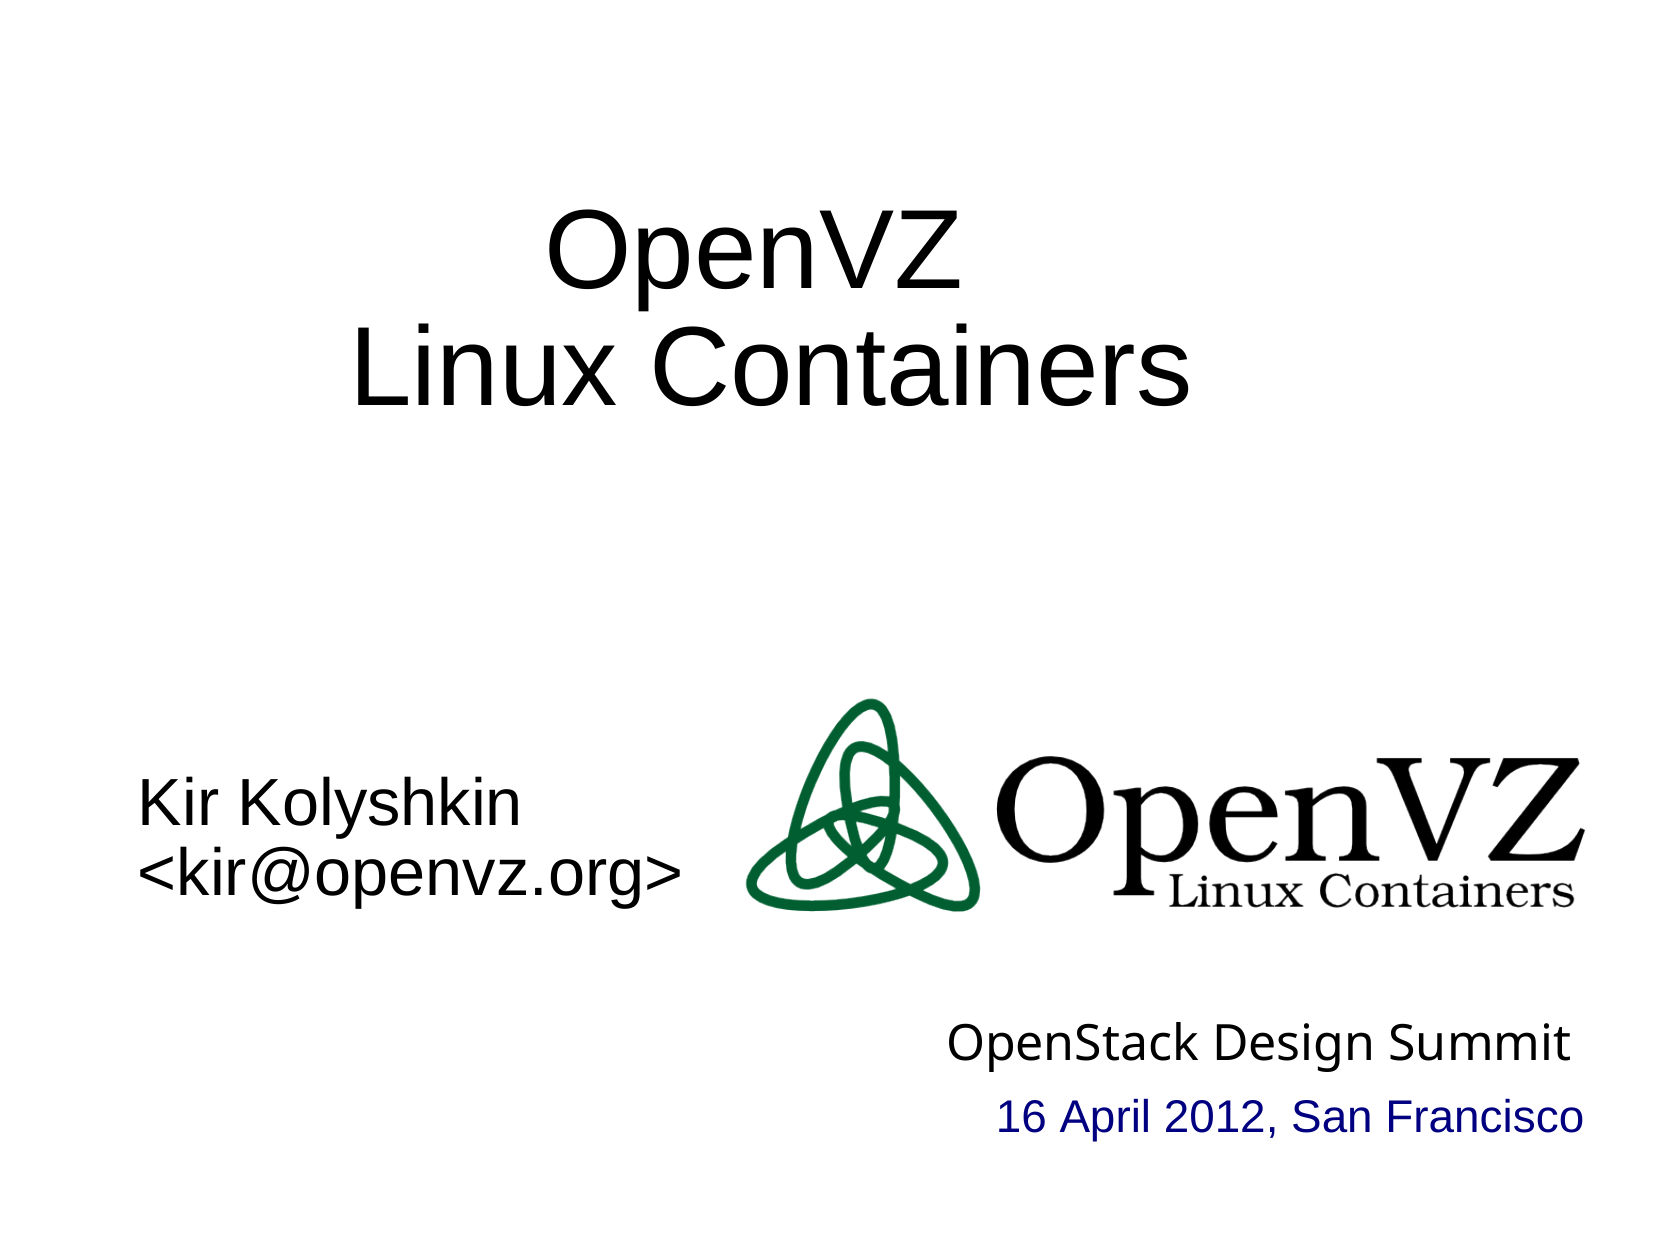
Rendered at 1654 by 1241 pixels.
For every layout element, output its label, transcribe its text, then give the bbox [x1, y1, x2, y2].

text_box OpenVZ Linux Containers [102, 190, 1405, 433]
text_box Kir Kolyshkin <kir@openvz.org> [102, 767, 739, 912]
text_box OpenStack Design Summit 16 April 2012, San Francisco [132, 1006, 1585, 1146]
picture [739, 694, 1612, 924]
